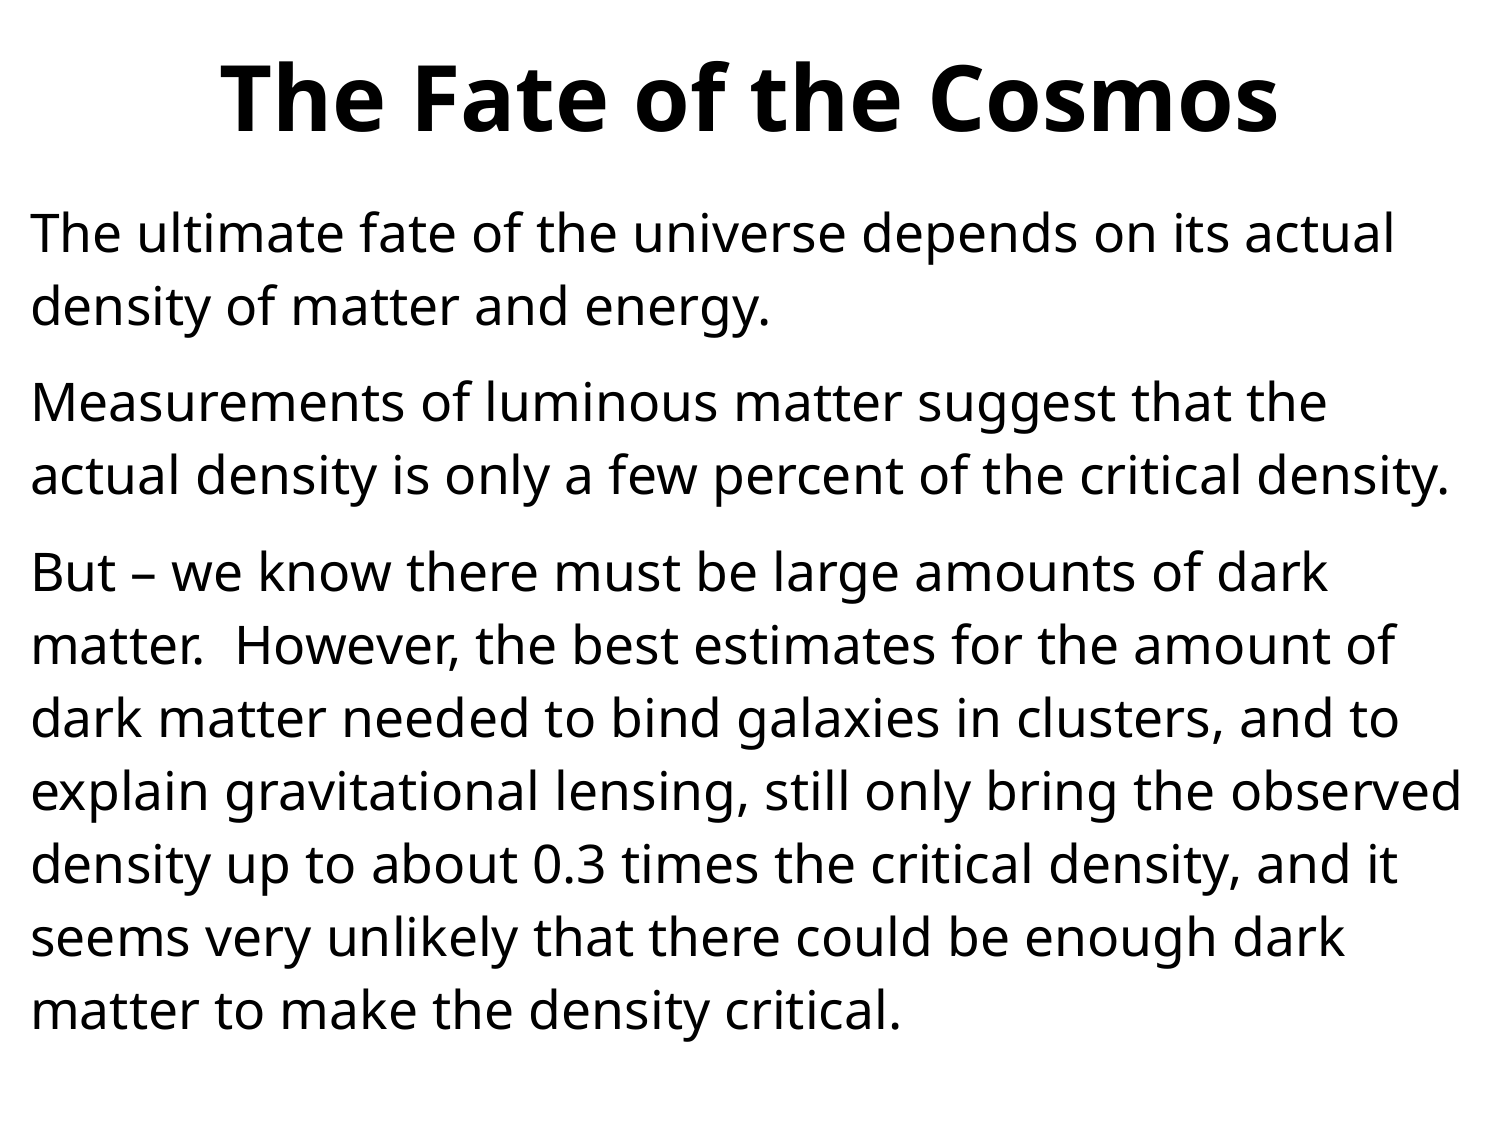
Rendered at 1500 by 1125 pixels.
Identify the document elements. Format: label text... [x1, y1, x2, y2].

list The ultimate fate of the universe depends on its actual density of matter and energy. Measurements of luminous matter suggest that the actual density is only a few percent of the critical density. But – we know there must be large amounts of dark matter. However, the best estimates for the amount of dark matter needed to bind galaxies in clusters, and to explain gravitational lensing, still only bring the observed density up to about 0.3 times the critical density, and it seems very unlikely that there could be enough dark matter to make the density critical. [30, 195, 1471, 1051]
title The Fate of the Cosmos [30, 42, 1471, 150]
